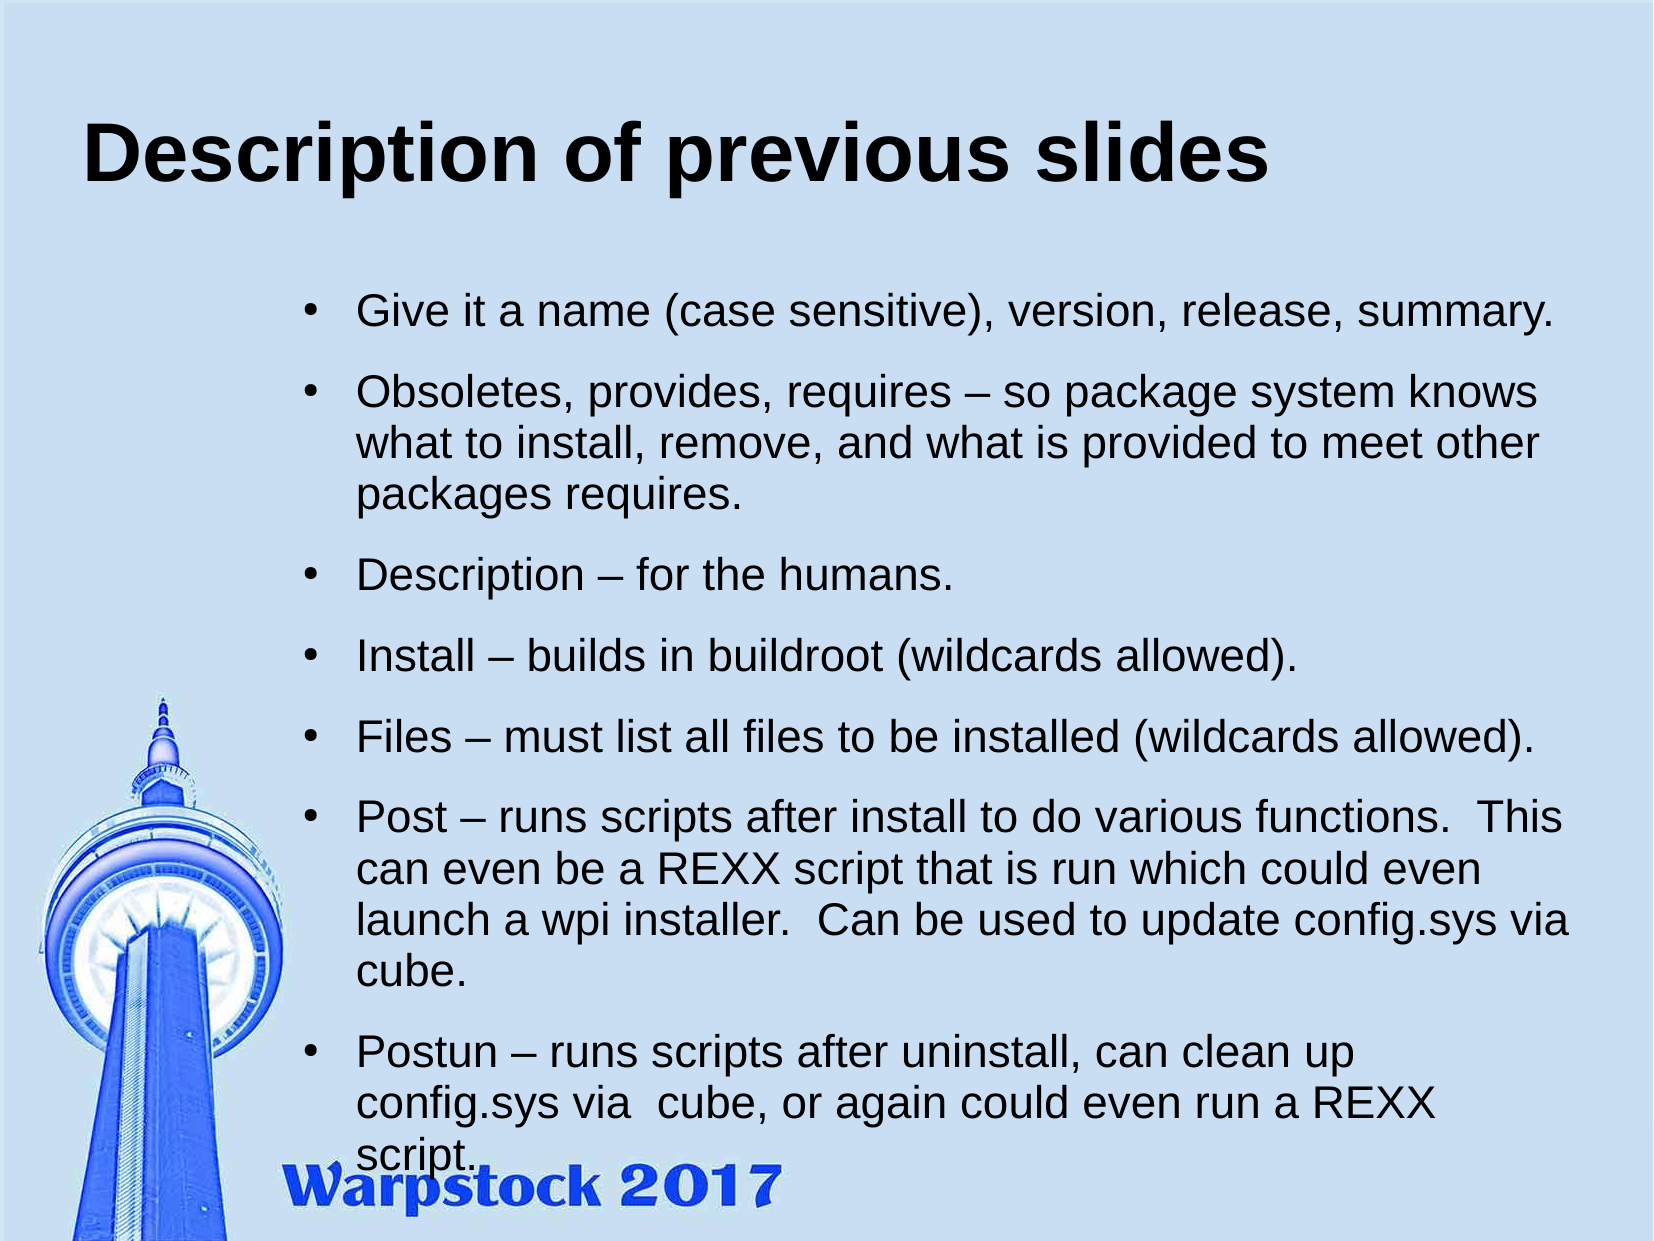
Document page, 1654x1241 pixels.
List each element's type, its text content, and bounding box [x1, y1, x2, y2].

list Give it a name (case sensitive), version, release, summary. Obsoletes, provides, requires – so package system knows what to install, remove, and what is provided to meet other packages requires. Description – for the humans. Install – builds in buildroot (wildcards allowed). Files – must list all files to be installed (wildcards allowed). Post – runs scripts after install to do various functions. This can even be a REXX script that is run which could even launch a wpi installer. Can be used to update config.sys via cube. Postun – runs scripts after uninstall, can clean up config.sys via cube, or again could even run a REXX script. [285, 285, 1571, 1122]
title Description of previous slides [82, 49, 1571, 257]
picture [4, 3, 1654, 1241]
